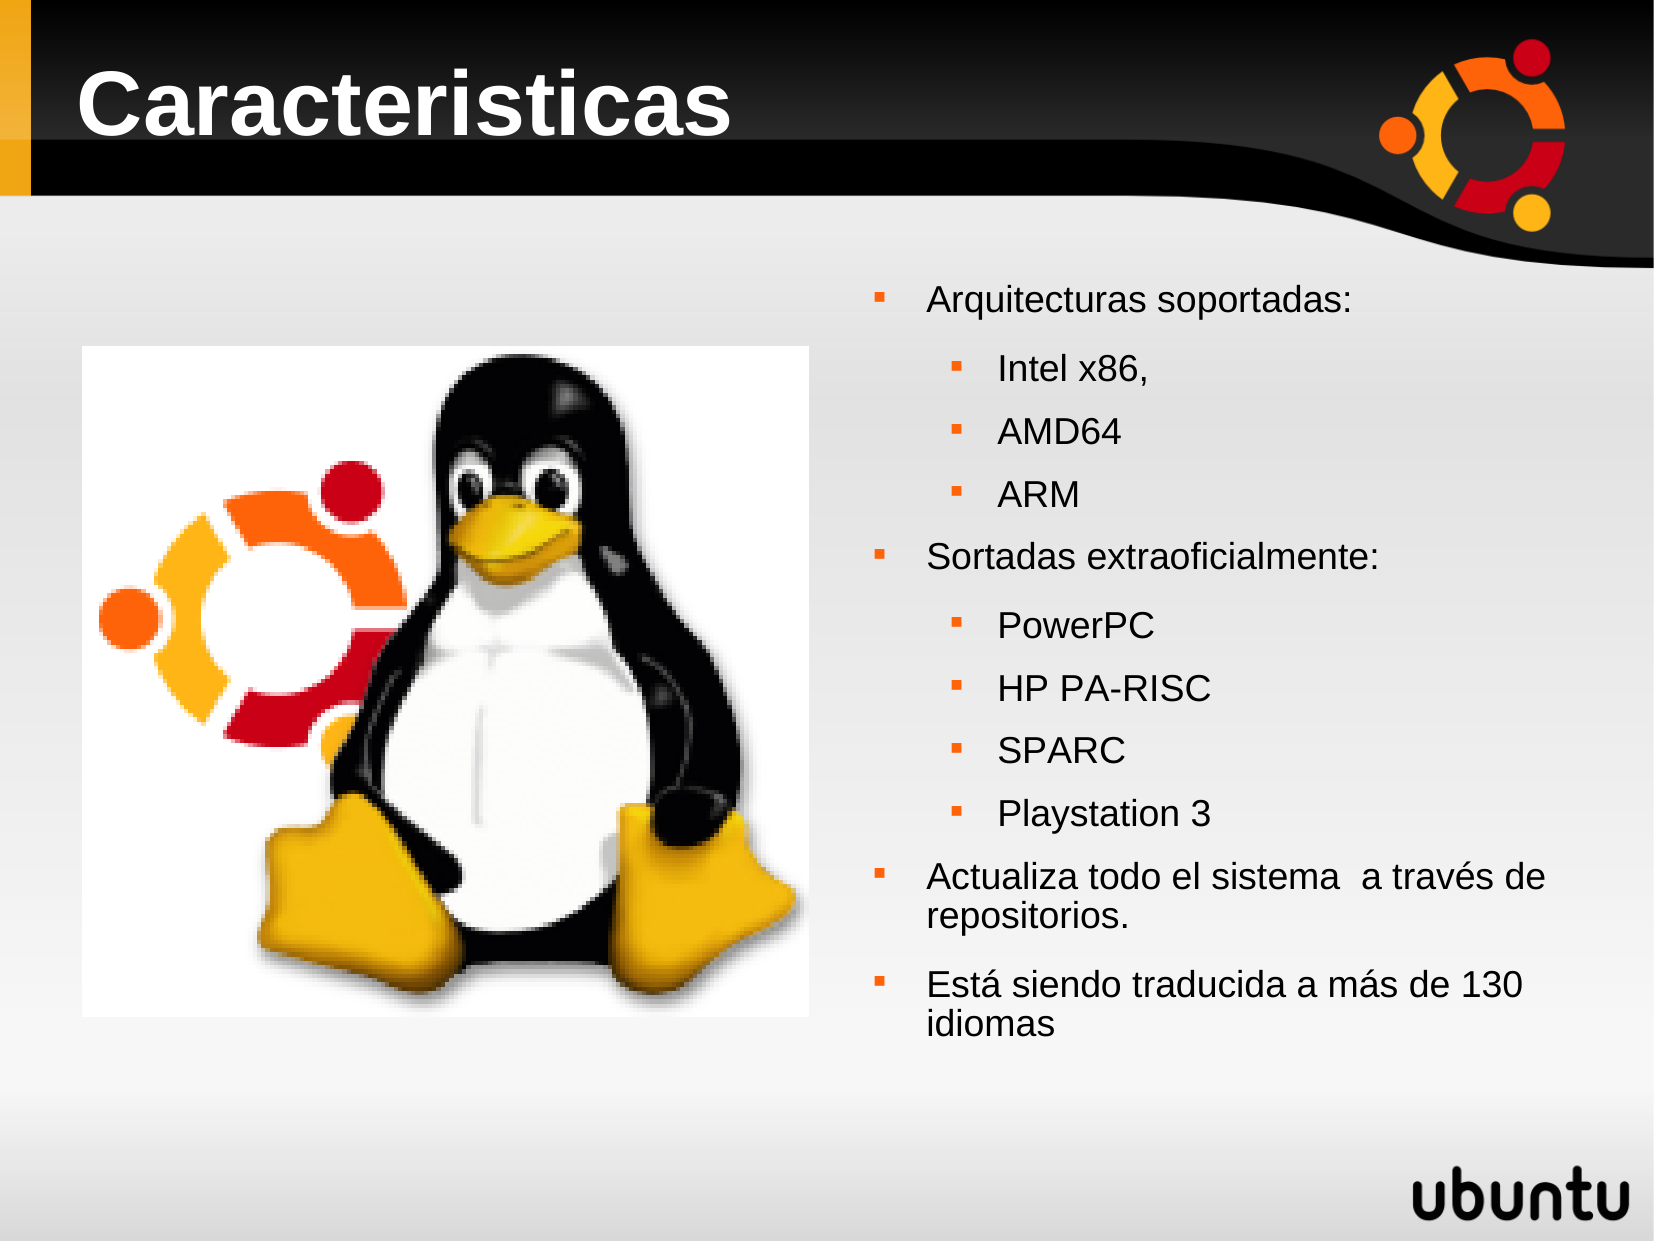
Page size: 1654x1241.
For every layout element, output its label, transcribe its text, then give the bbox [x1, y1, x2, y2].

picture [0, 0, 1654, 1241]
list Arquitecturas soportadas: Intel x86, AMD64 ARM Sortadas extraoficialmente: PowerPC HP PA-RISC SPARC Playstation 3 Actualiza todo el sistema a través de repositorios. Está siendo traducida a más de 130 idiomas [856, 279, 1583, 1098]
title Caracteristicas [76, 0, 1565, 208]
